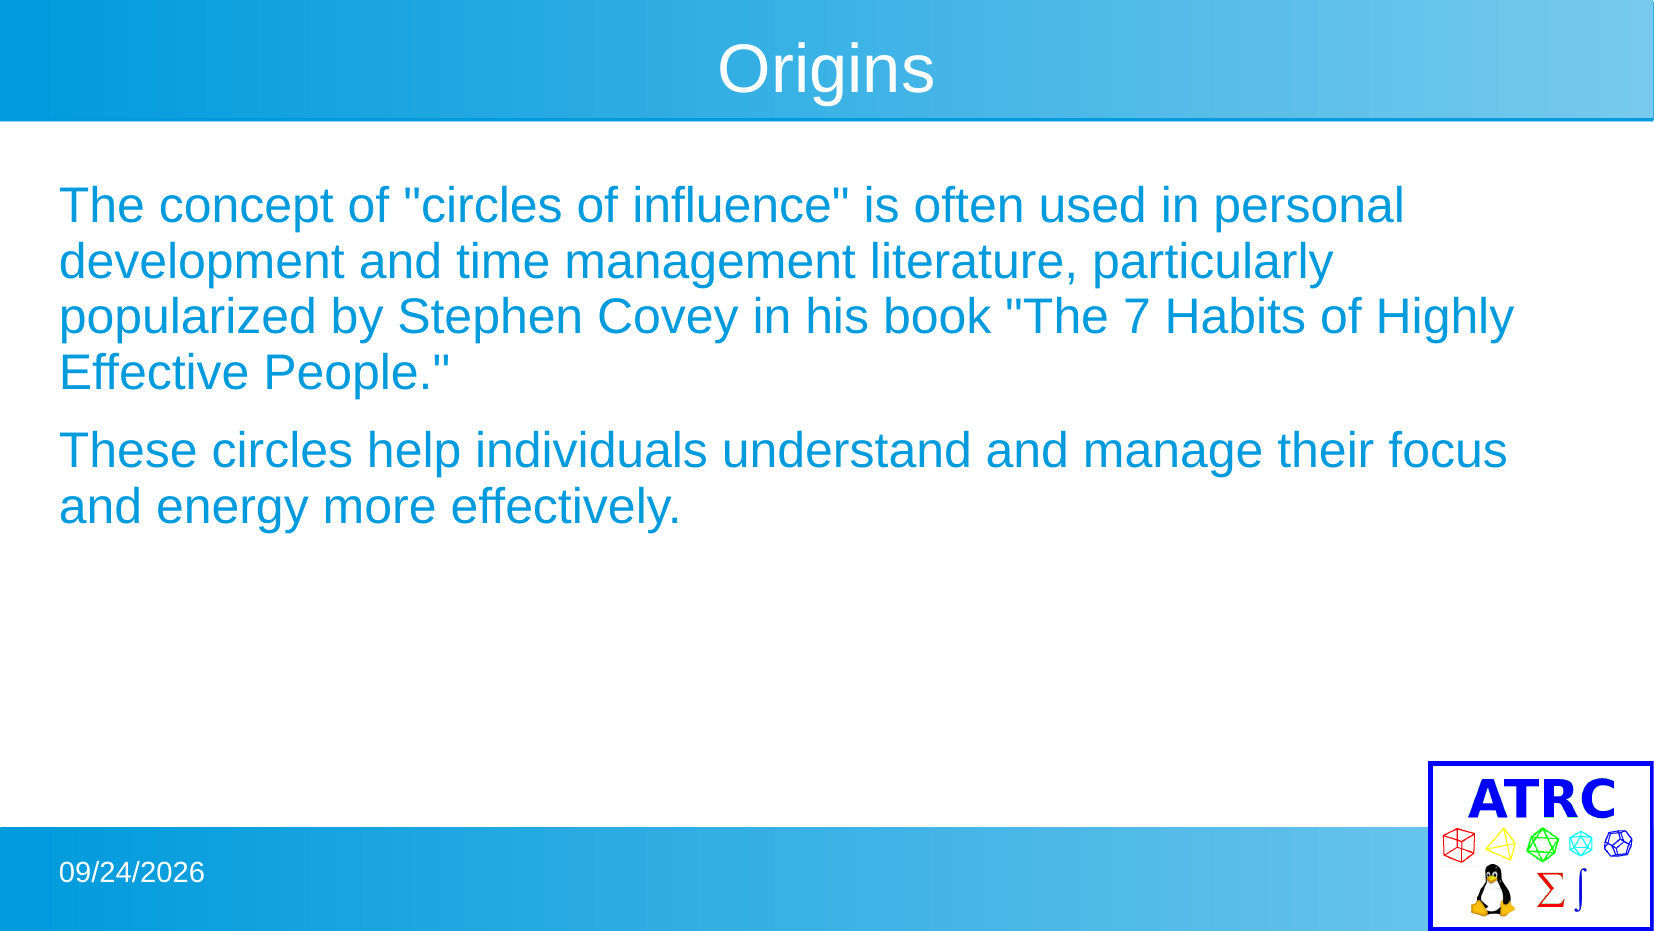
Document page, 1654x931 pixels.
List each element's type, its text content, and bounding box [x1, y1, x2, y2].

list The concept of "circles of influence" is often used in personal development and time management literature, particularly popularized by Stephen Covey in his book "The 7 Habits of Highly Effective People." These circles help individuals understand and manage their focus and energy more effectively. [59, 177, 1595, 768]
picture [1428, 761, 1654, 931]
title Origins [59, 29, 1595, 108]
